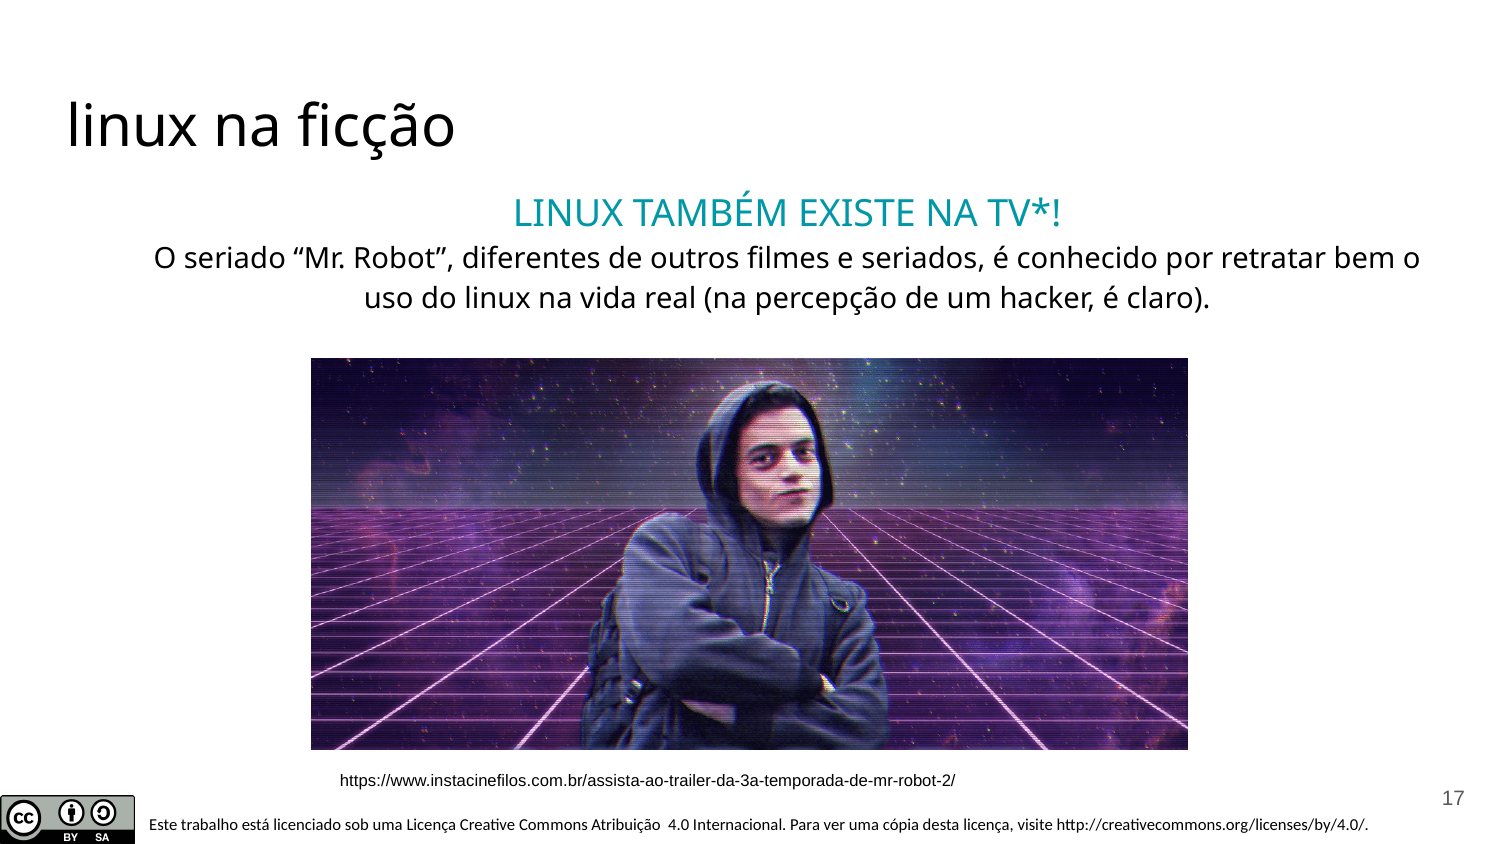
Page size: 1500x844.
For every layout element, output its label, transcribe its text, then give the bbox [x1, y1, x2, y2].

title linux na ficção [51, 72, 1449, 166]
list LINUX TAMBÉM EXISTE NA TV*! O seriado “Mr. Robot”, diferentes de outros filmes e seriados, é conhecido por retratar bem o uso do linux na vida real (na percepção de um hacker, é claro). [51, 166, 1449, 750]
picture [0, 795, 135, 844]
text_box Este trabalho está licenciado sob uma Licença Creative Commons Atribuição 4.0 Internacional. Para ver uma cópia desta licença, visite http://creativecommons.org/licenses/by/4.0/. [135, 795, 1500, 844]
text_box https://www.instacinefilos.com.br/assista-ao-trailer-da-3a-temporada-de-mr-robot-2/ [325, 761, 1201, 785]
slide_number <number> [1389, 764, 1480, 795]
picture [311, 358, 1188, 750]
